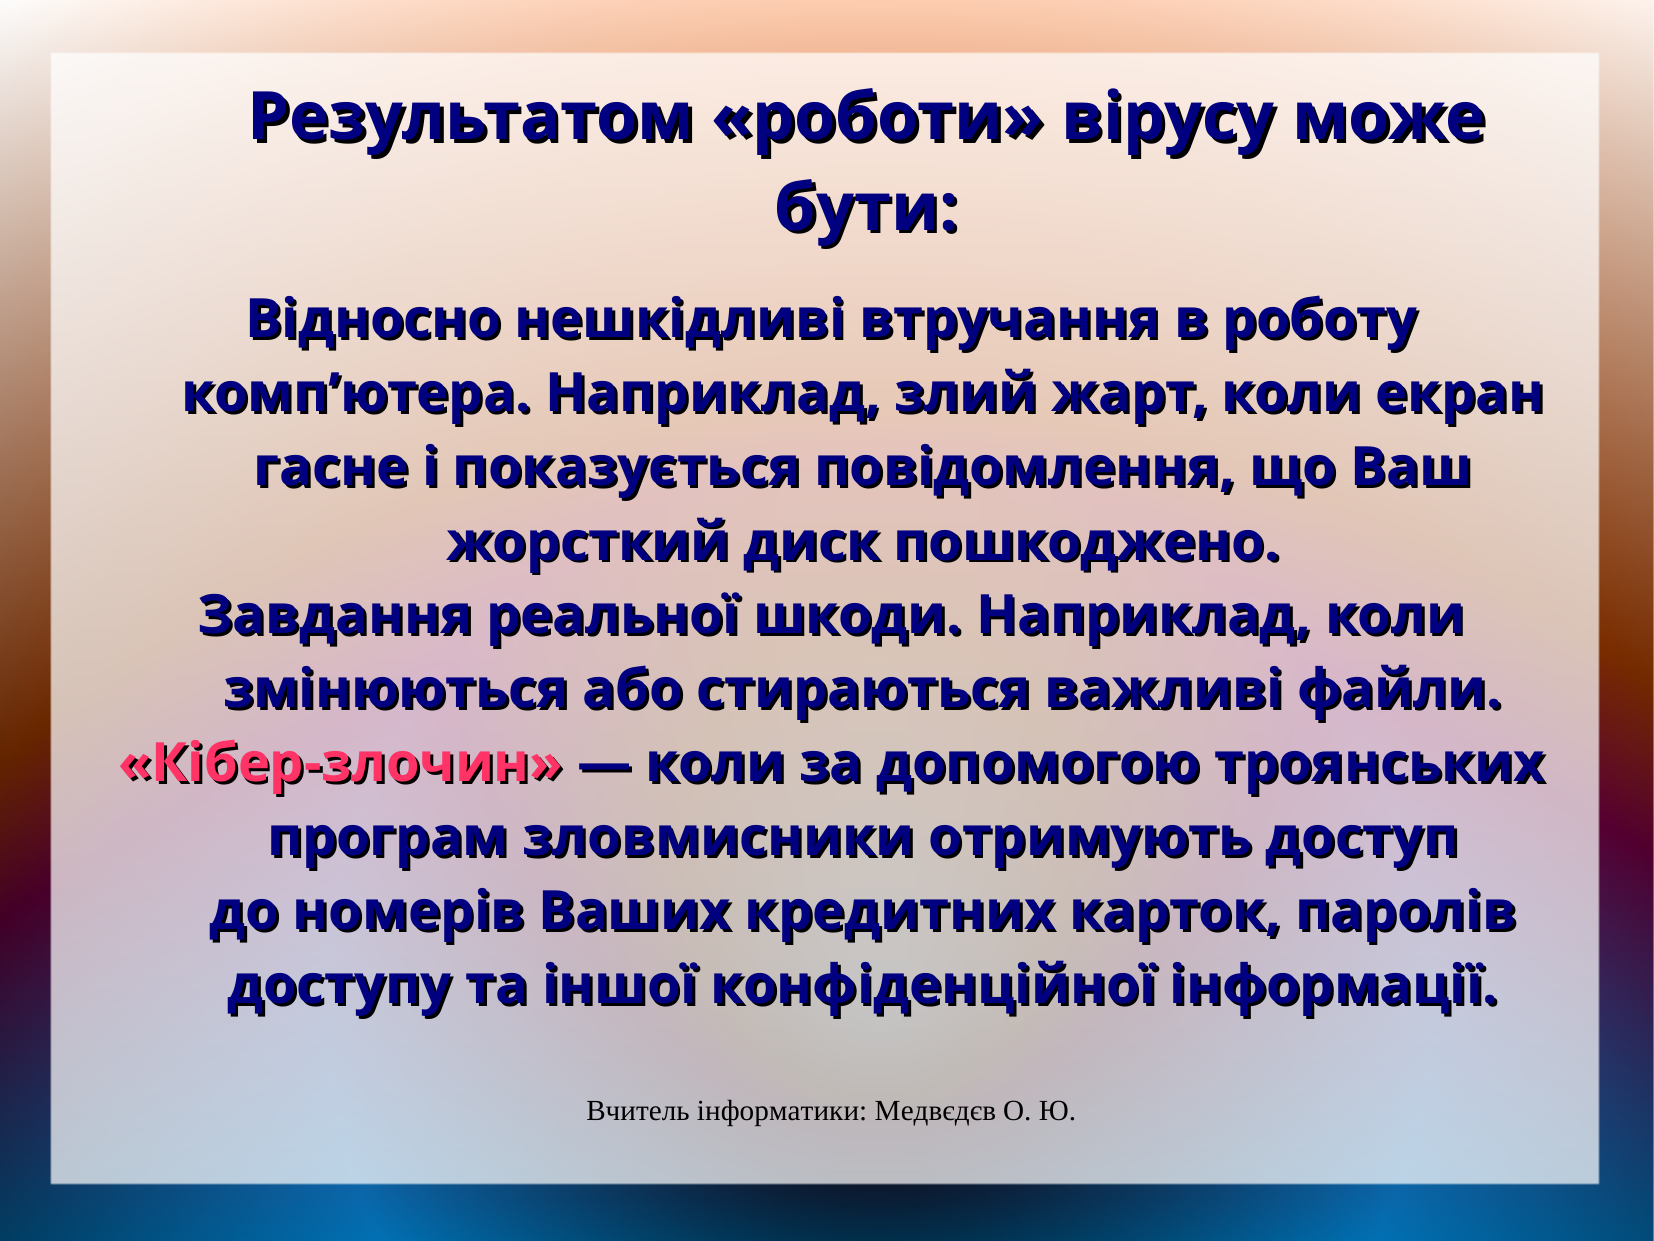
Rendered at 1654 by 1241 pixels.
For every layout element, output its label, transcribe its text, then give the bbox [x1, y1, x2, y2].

subtitle Відносно нешкідливі втручання в роботу комп’ютера. Наприклад, злий жарт, коли екран гасне і показується повідомлення, що Ваш жорсткий диск пошкоджено. Завдання реальної шкоди. Наприклад, коли змінюються або стираються важливі файли. «Кібер-злочин» — коли за допомогою троянських програм зловмисники отримують доступ до номерів Ваших кредитних карток, паролів доступу та іншої конфіденційної інформації. [82, 290, 1571, 1010]
picture [0, 0, 1654, 1241]
title Результатом «роботи» вірусу може бути: [82, 55, 1571, 263]
